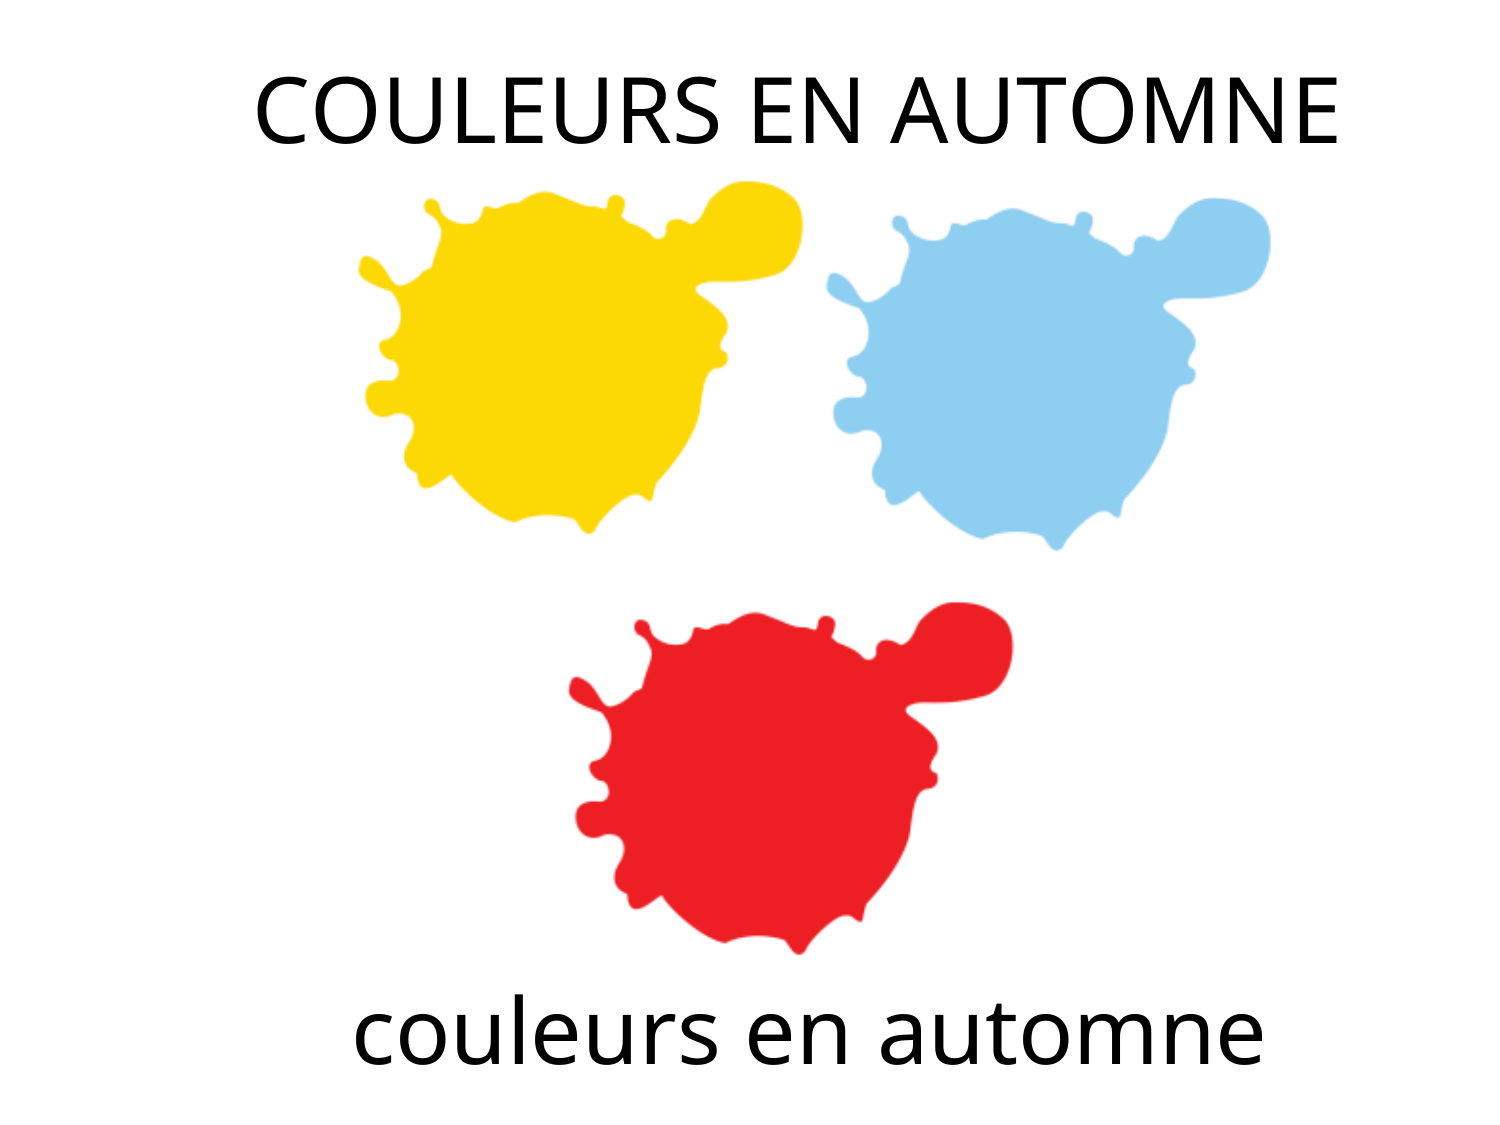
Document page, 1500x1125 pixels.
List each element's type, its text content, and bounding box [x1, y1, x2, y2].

picture [336, 171, 1294, 964]
title COULEURS EN AUTOMNE [194, 42, 1402, 171]
text_box couleurs en automne [206, 964, 1414, 1092]
